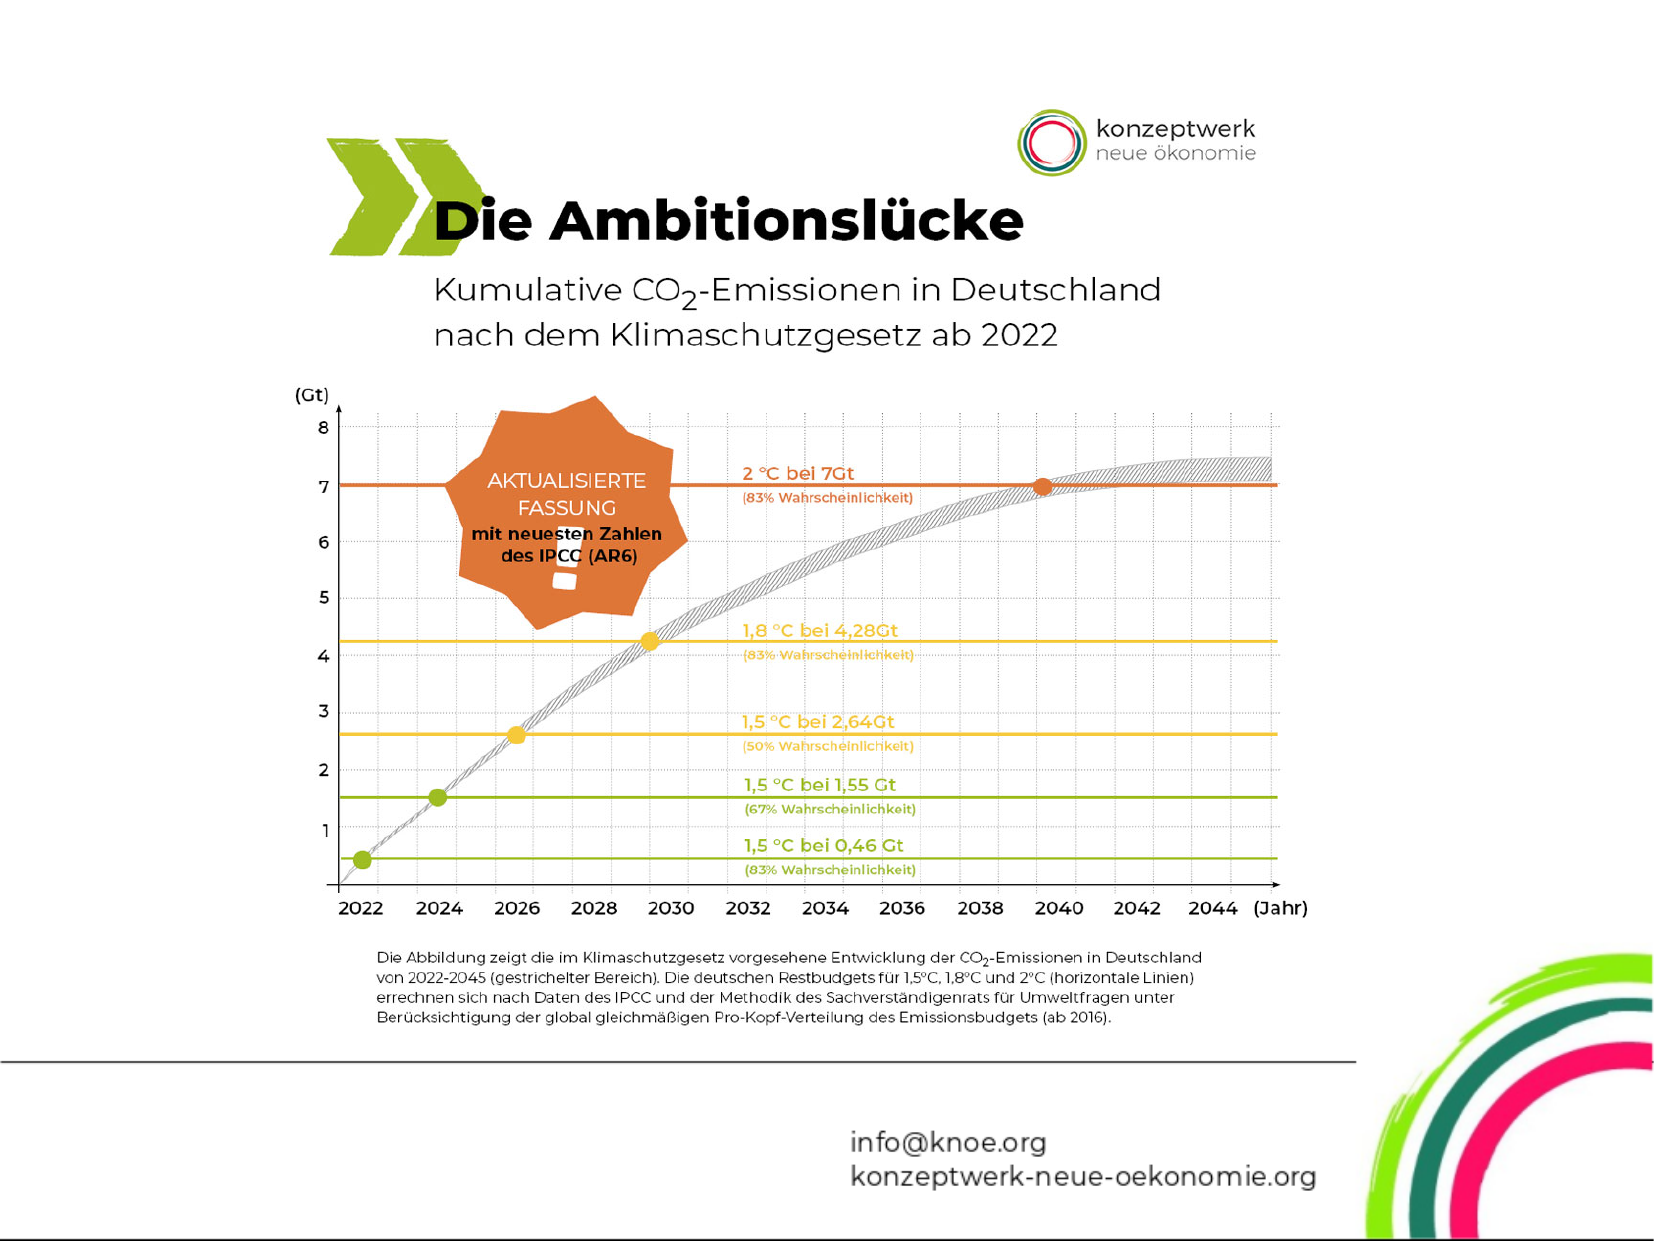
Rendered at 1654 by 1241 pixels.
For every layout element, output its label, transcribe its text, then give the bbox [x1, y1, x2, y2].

picture [0, 0, 1654, 1241]
title Klimaziele [82, 49, 1571, 257]
